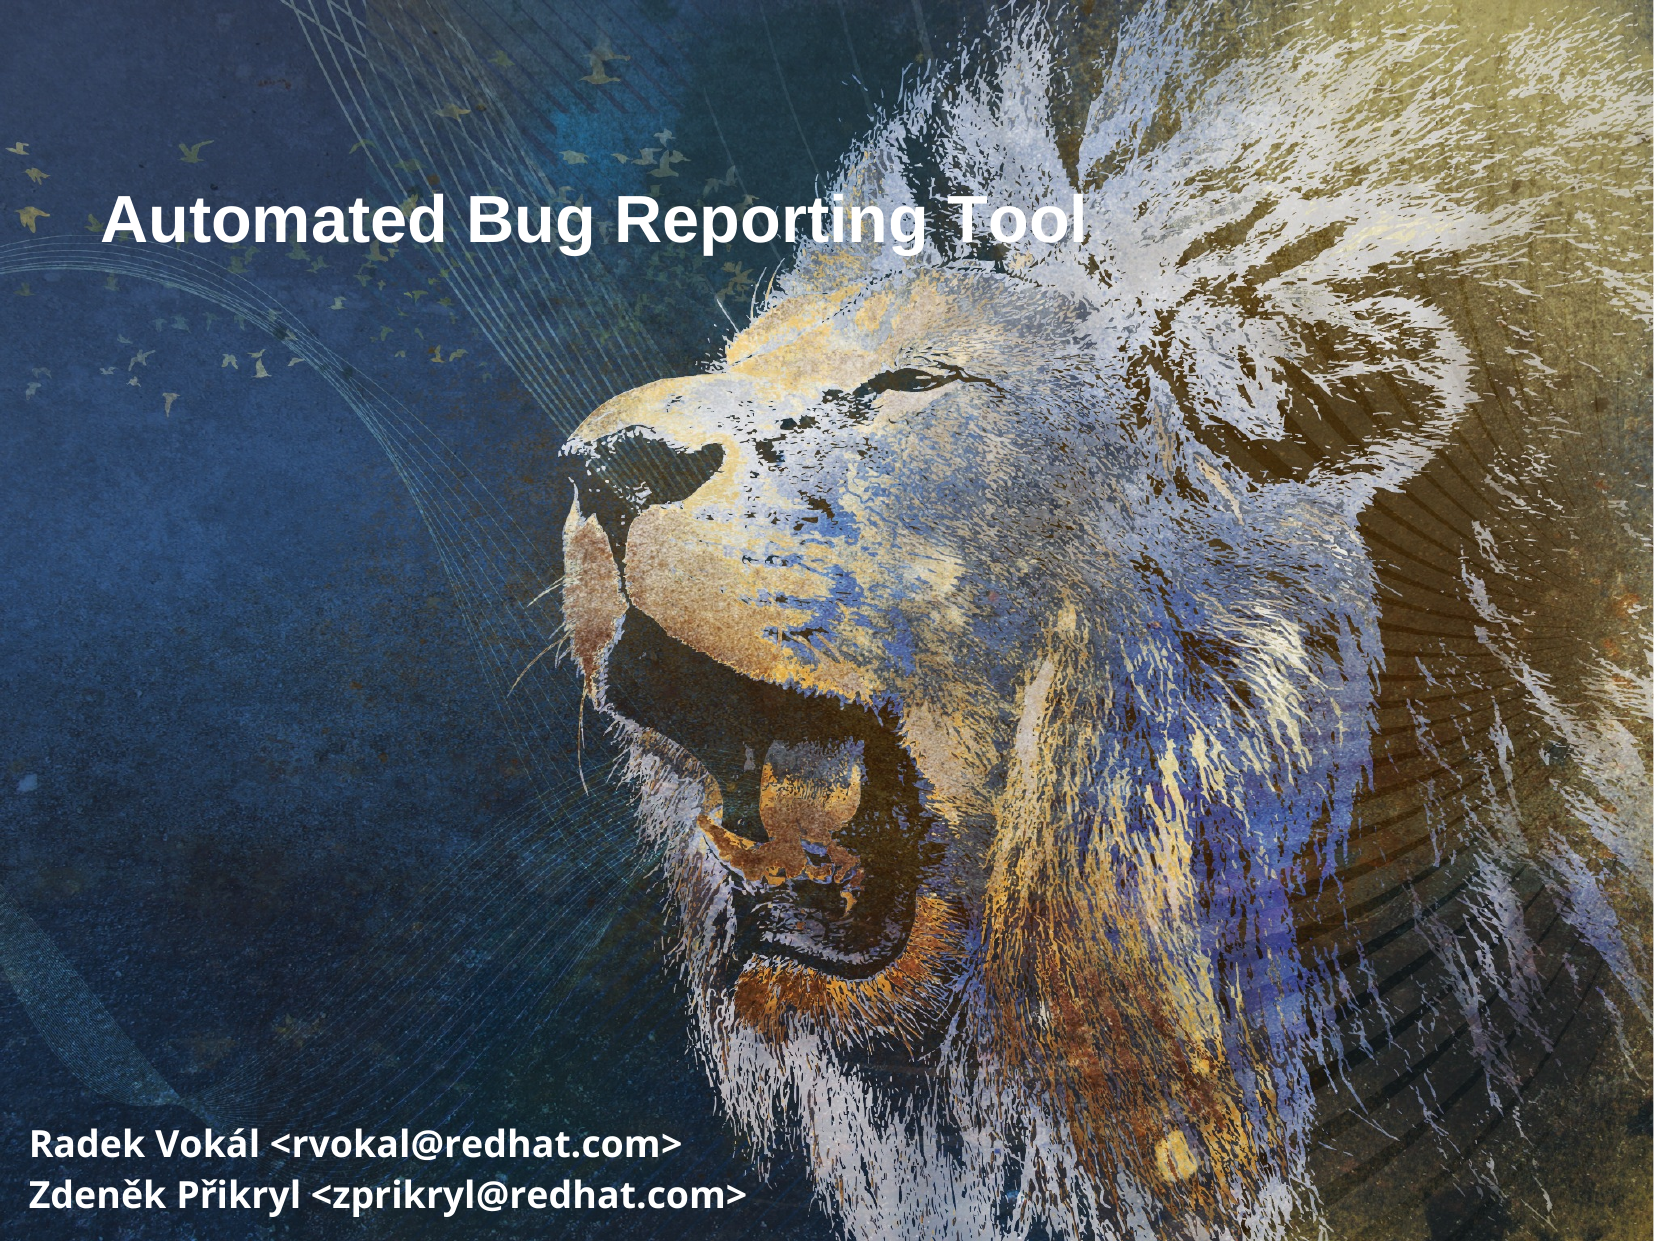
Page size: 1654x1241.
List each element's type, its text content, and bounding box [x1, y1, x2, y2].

title Automated Bug Reporting Tool [100, 164, 1506, 275]
picture [0, 0, 1654, 1241]
text_box Radek Vokál <rvokal@redhat.com> Zdeněk Přikryl <zprikryl@redhat.com> [28, 1117, 857, 1205]
